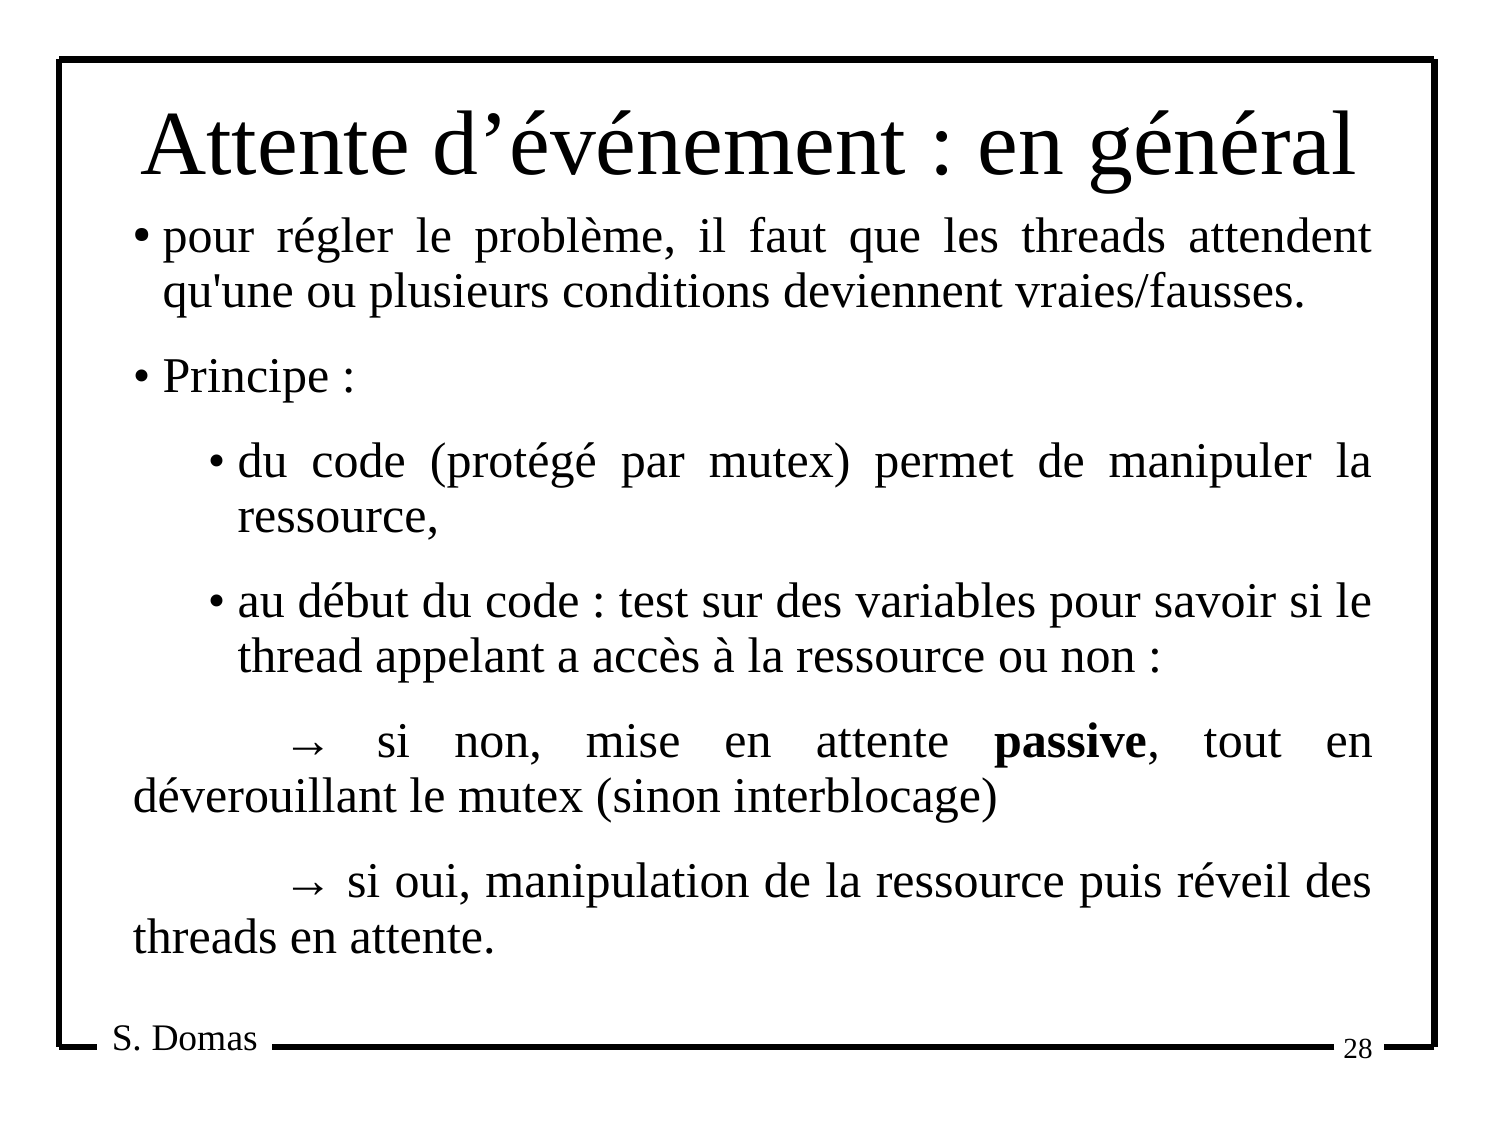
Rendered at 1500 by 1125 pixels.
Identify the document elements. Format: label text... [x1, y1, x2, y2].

title Attente d’événement : en général [112, 49, 1388, 238]
text_box S. Domas [97, 1009, 273, 1067]
text_box pour régler le problème, il faut que les threads attendent qu'une ou plusieurs conditions deviennent vraies/fausses. Principe : du code (protégé par mutex) permet de manipuler la ressource, au début du code : test sur des variables pour savoir si le thread appelant a accès à la ressource ou non : → si non, mise en attente passive, tout en déverouillant le mutex (sinon interblocage) → si oui, manipulation de la ressource puis réveil des threads en attente. [118, 238, 1388, 1034]
